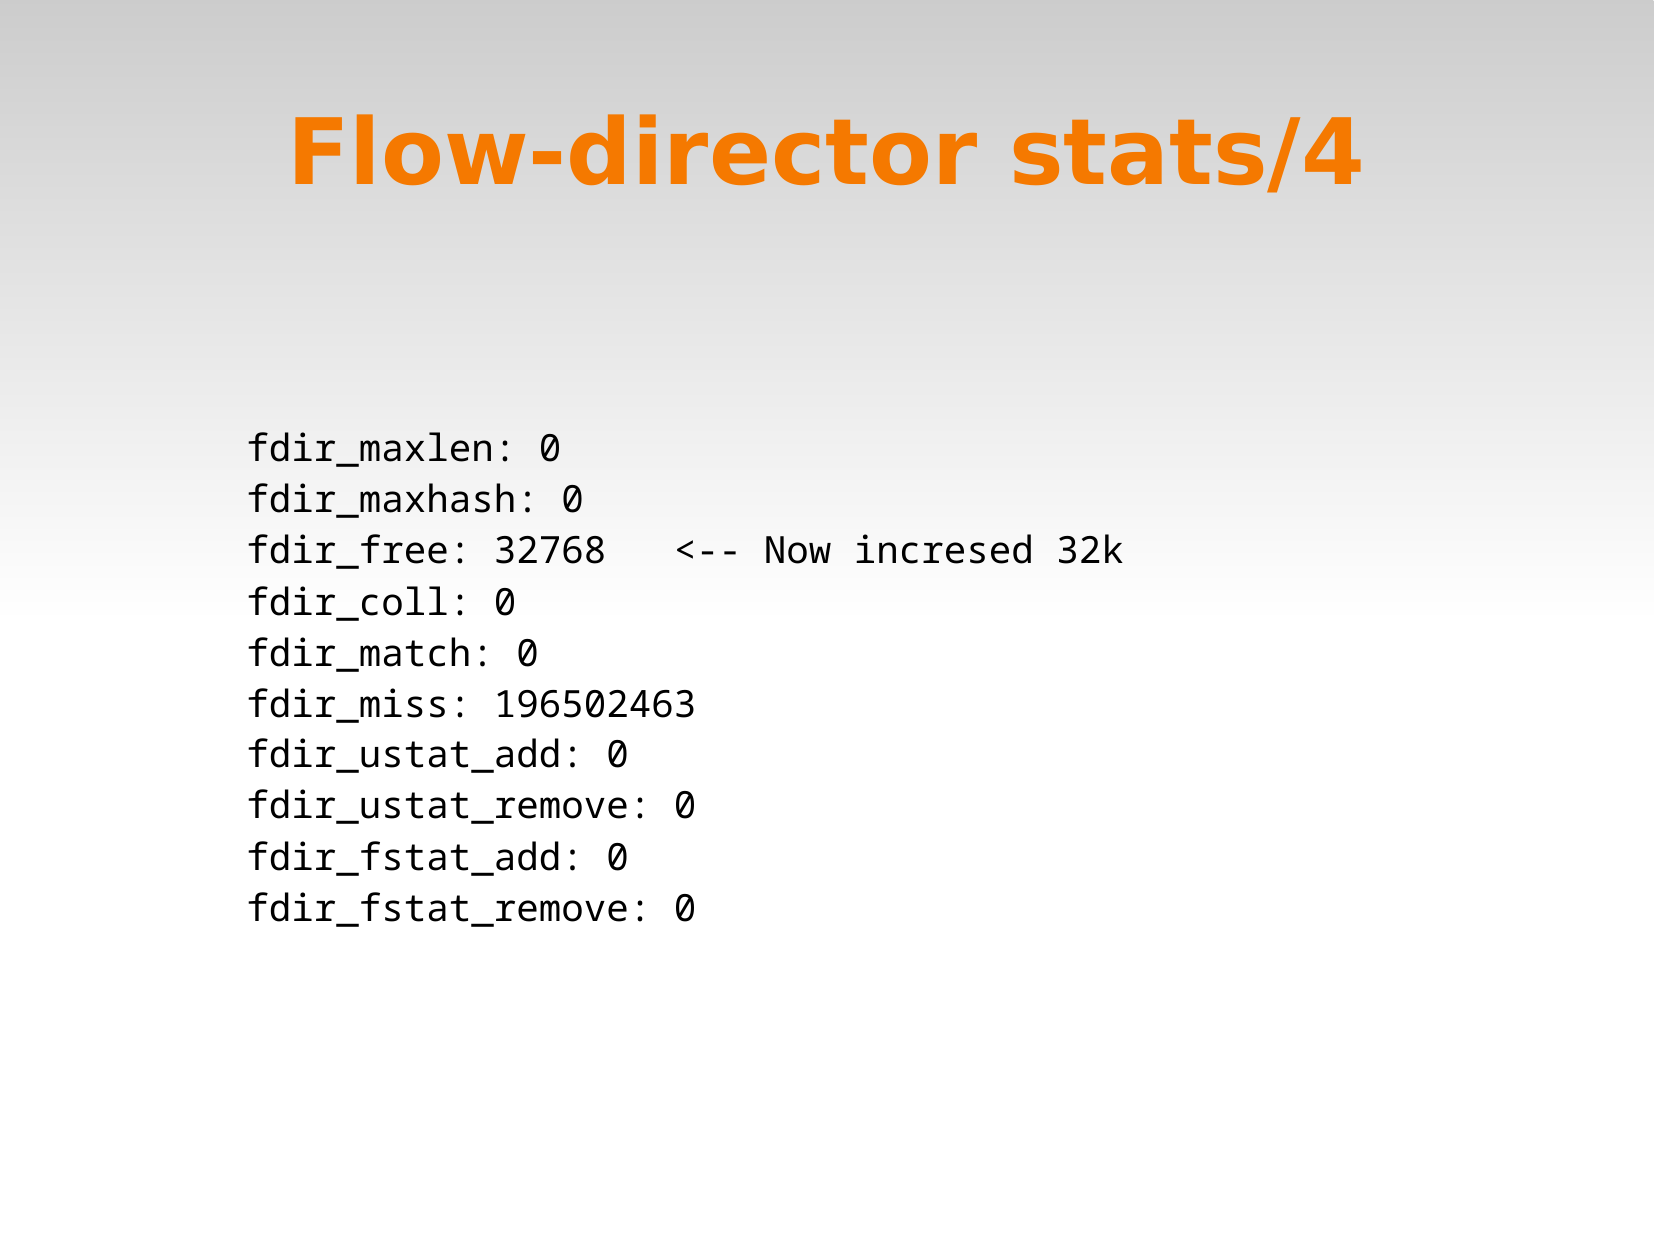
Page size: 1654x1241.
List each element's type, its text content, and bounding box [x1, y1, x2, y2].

text_box [84, 329, 1556, 896]
title Flow-director stats/4 [82, 49, 1571, 257]
text_box fdir_maxlen: 0 fdir_maxhash: 0 fdir_free: 32768 <-- Now incresed 32k fdir_coll: 0 fdir_match: 0 fdir_miss: 196502463 fdir_ustat_add: 0 fdir_ustat_remove: 0 fdir_fstat_add: 0 fdir_fstat_remove: 0 [119, 414, 1202, 1128]
